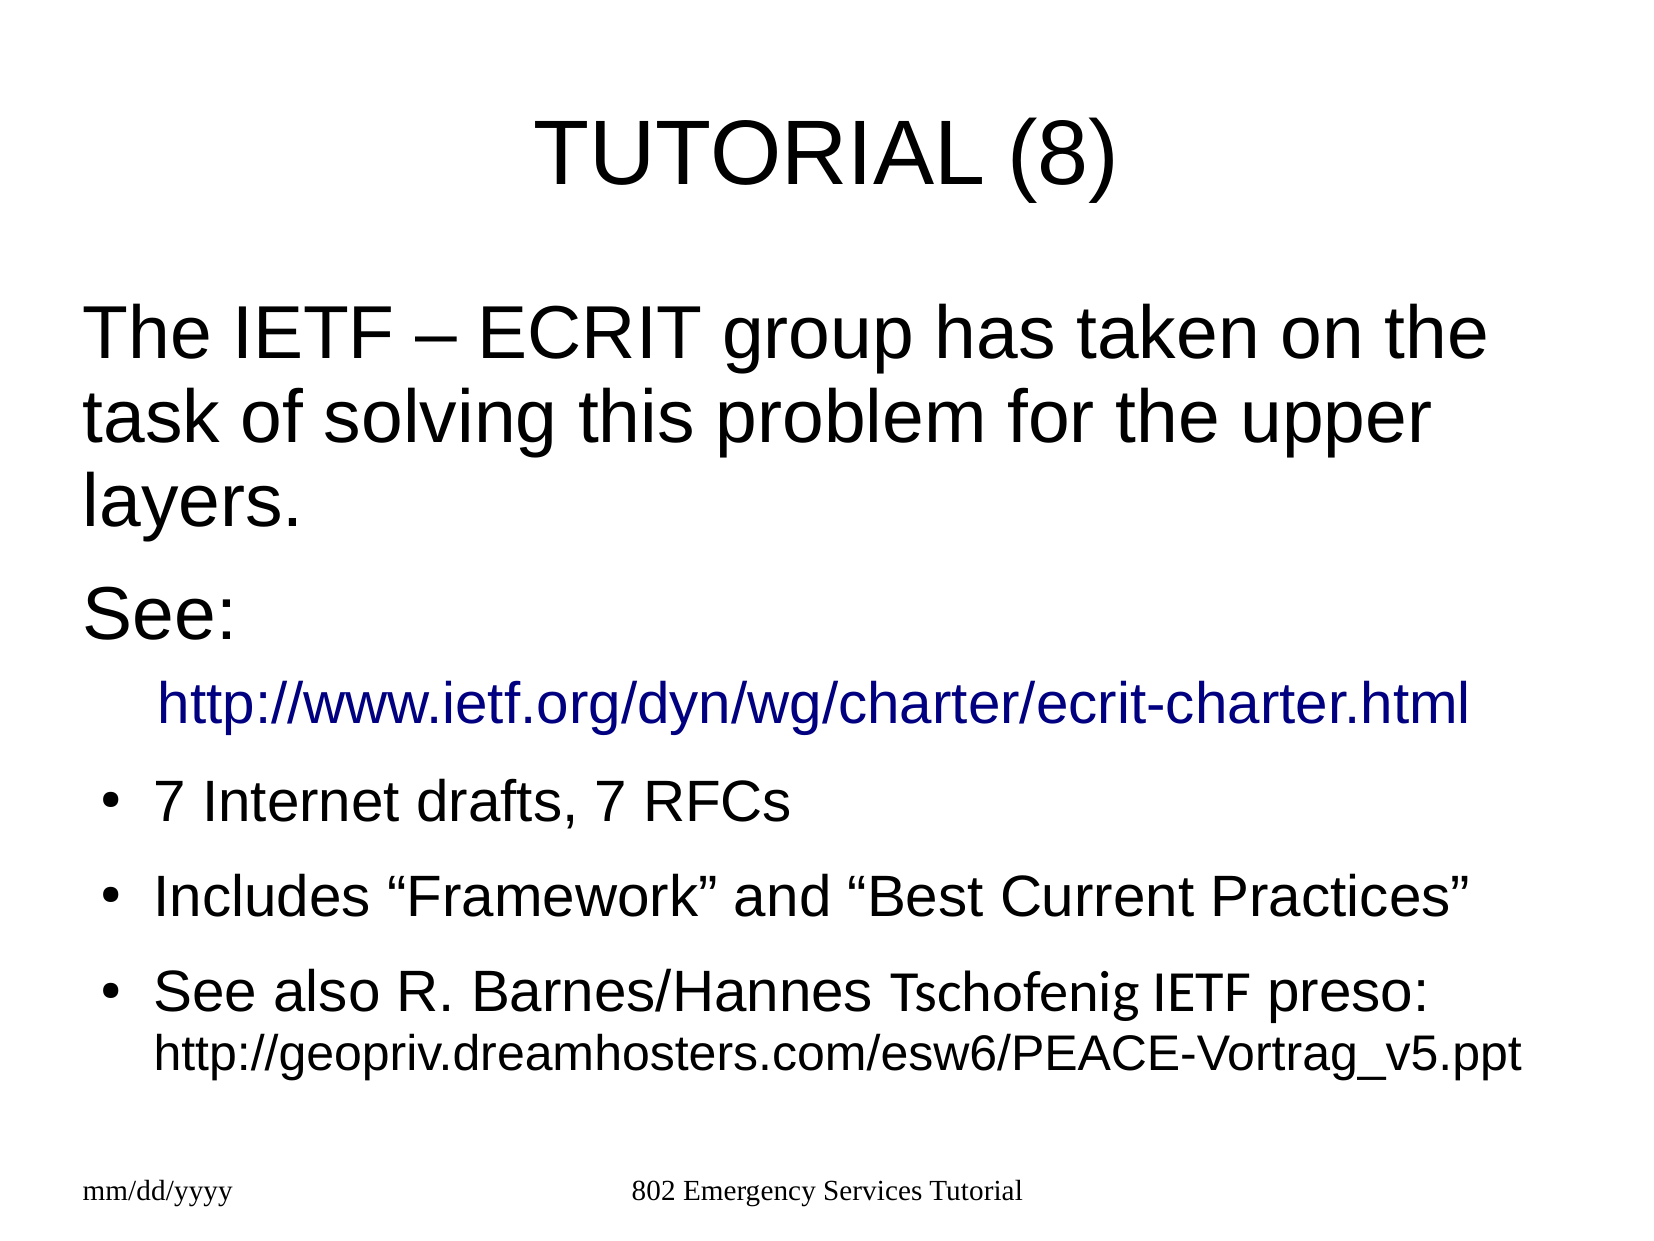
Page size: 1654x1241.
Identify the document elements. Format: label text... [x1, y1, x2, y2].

title TUTORIAL (8) [82, 49, 1571, 257]
list The IETF – ECRIT group has taken on the task of solving this problem for the upper layers. See: http://www.ietf.org/dyn/wg/charter/ecrit-charter.html 7 Internet drafts, 7 RFCs Includes “Framework” and “Best Current Practices” See also R. Barnes/Hannes Tschofenig IETF preso: http://geopriv.dreamhosters.com/esw6/PEACE-Vortrag_v5.ppt [82, 290, 1571, 1094]
